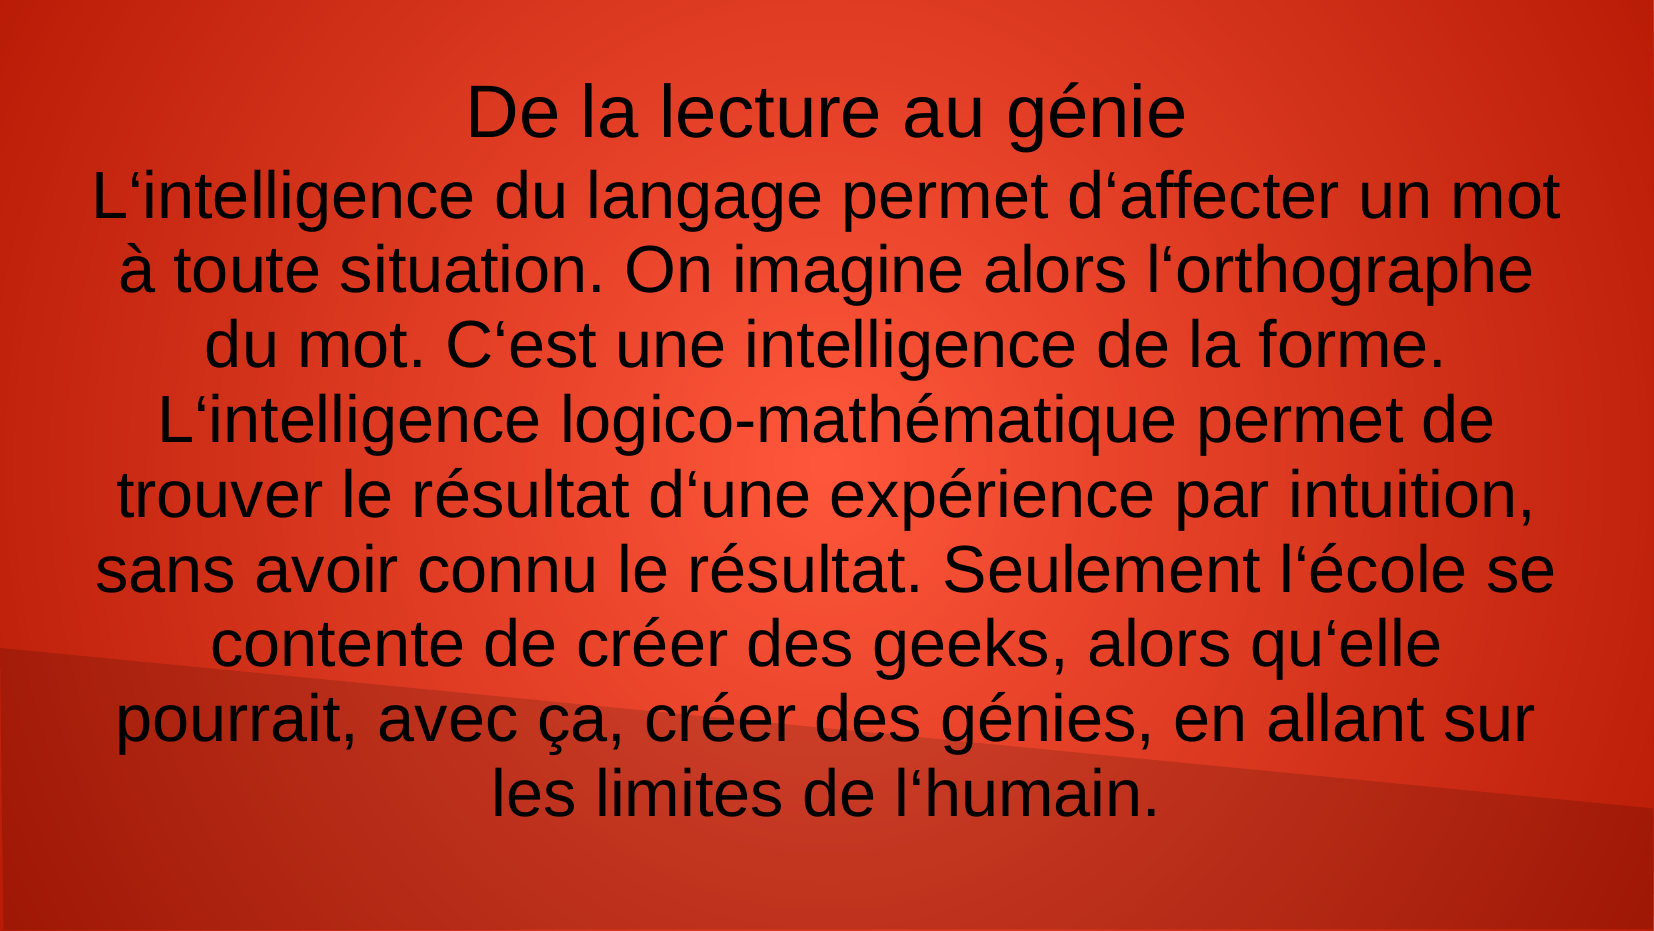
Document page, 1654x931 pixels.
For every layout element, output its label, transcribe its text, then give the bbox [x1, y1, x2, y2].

title De la lecture au génie [82, 35, 1571, 157]
subtitle L‘intelligence du langage permet d‘affecter un mot à toute situation. On imagine alors l‘orthographe du mot. C‘est une intelligence de la forme. L‘intelligence logico-mathématique permet de trouver le résultat d‘une expérience par intuition, sans avoir connu le résultat. Seulement l‘école se contente de créer des geeks, alors qu‘elle pourrait, avec ça, créer des génies, en allant sur les limites de l‘humain. [82, 157, 1571, 831]
